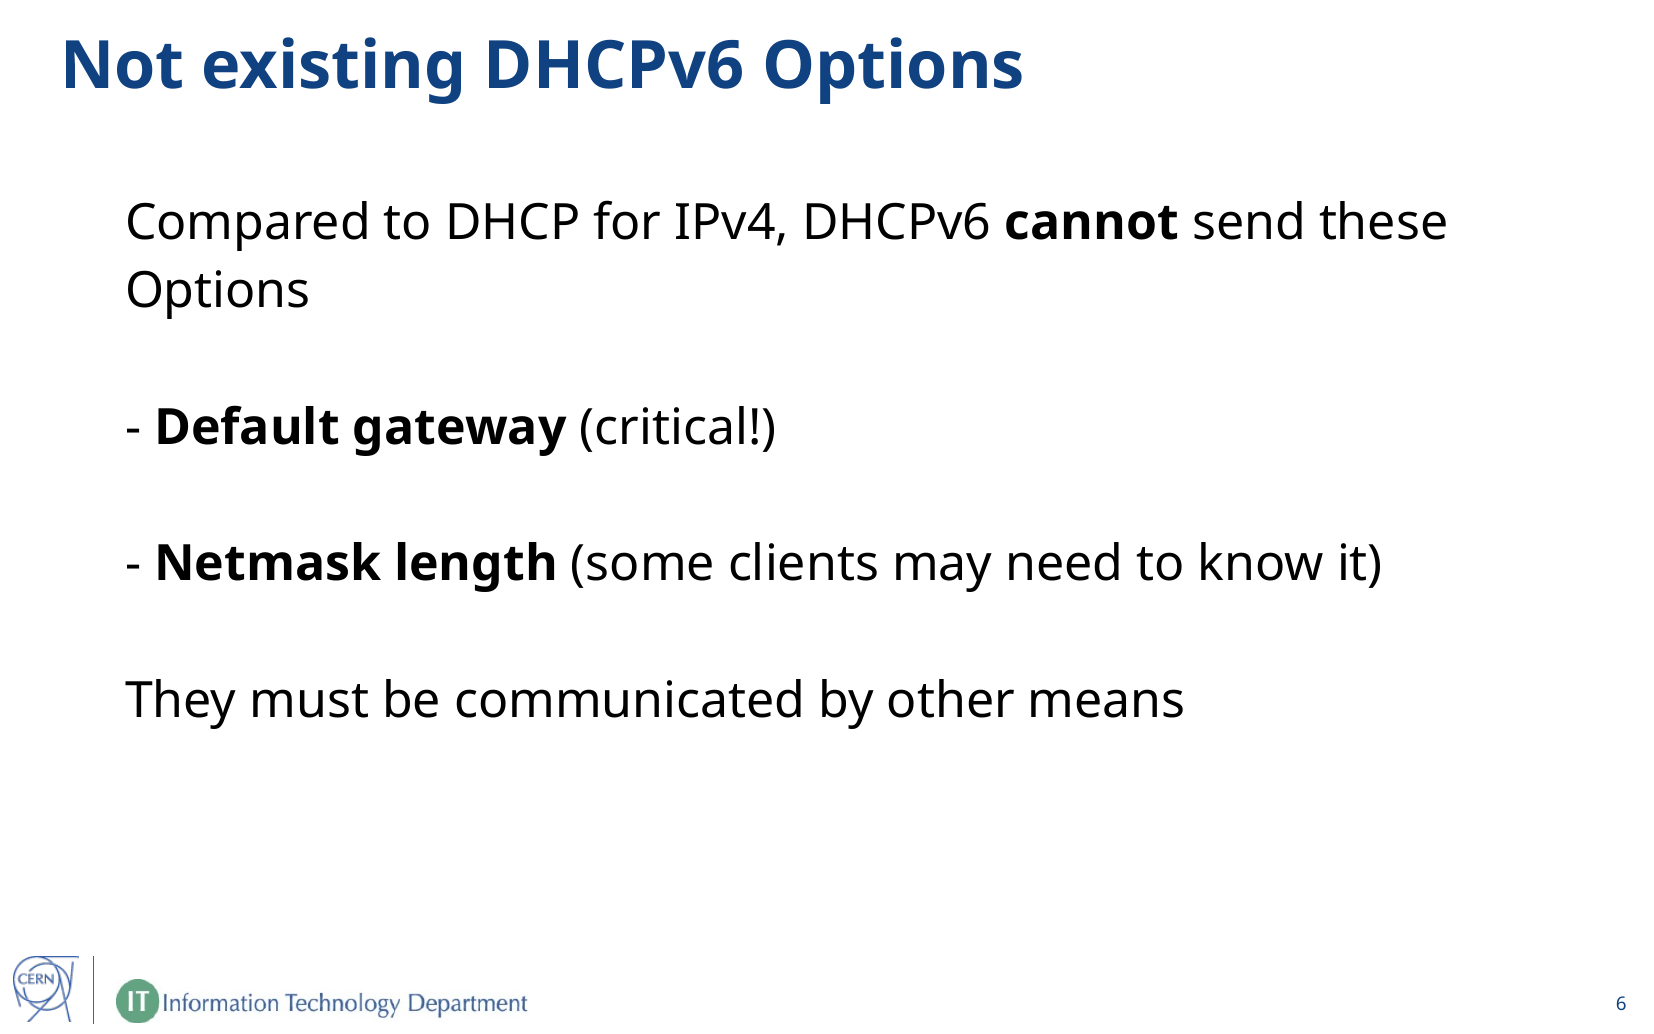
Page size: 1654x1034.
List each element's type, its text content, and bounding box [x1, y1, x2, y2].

text_box Compared to DHCP for IPv4, DHCPv6 cannot send these Options - Default gateway (critical!) - Netmask length (some clients may need to know it) They must be communicated by other means [110, 178, 1600, 1034]
title Not existing DHCPv6 Options [60, 0, 1528, 138]
picture [13, 956, 79, 1032]
